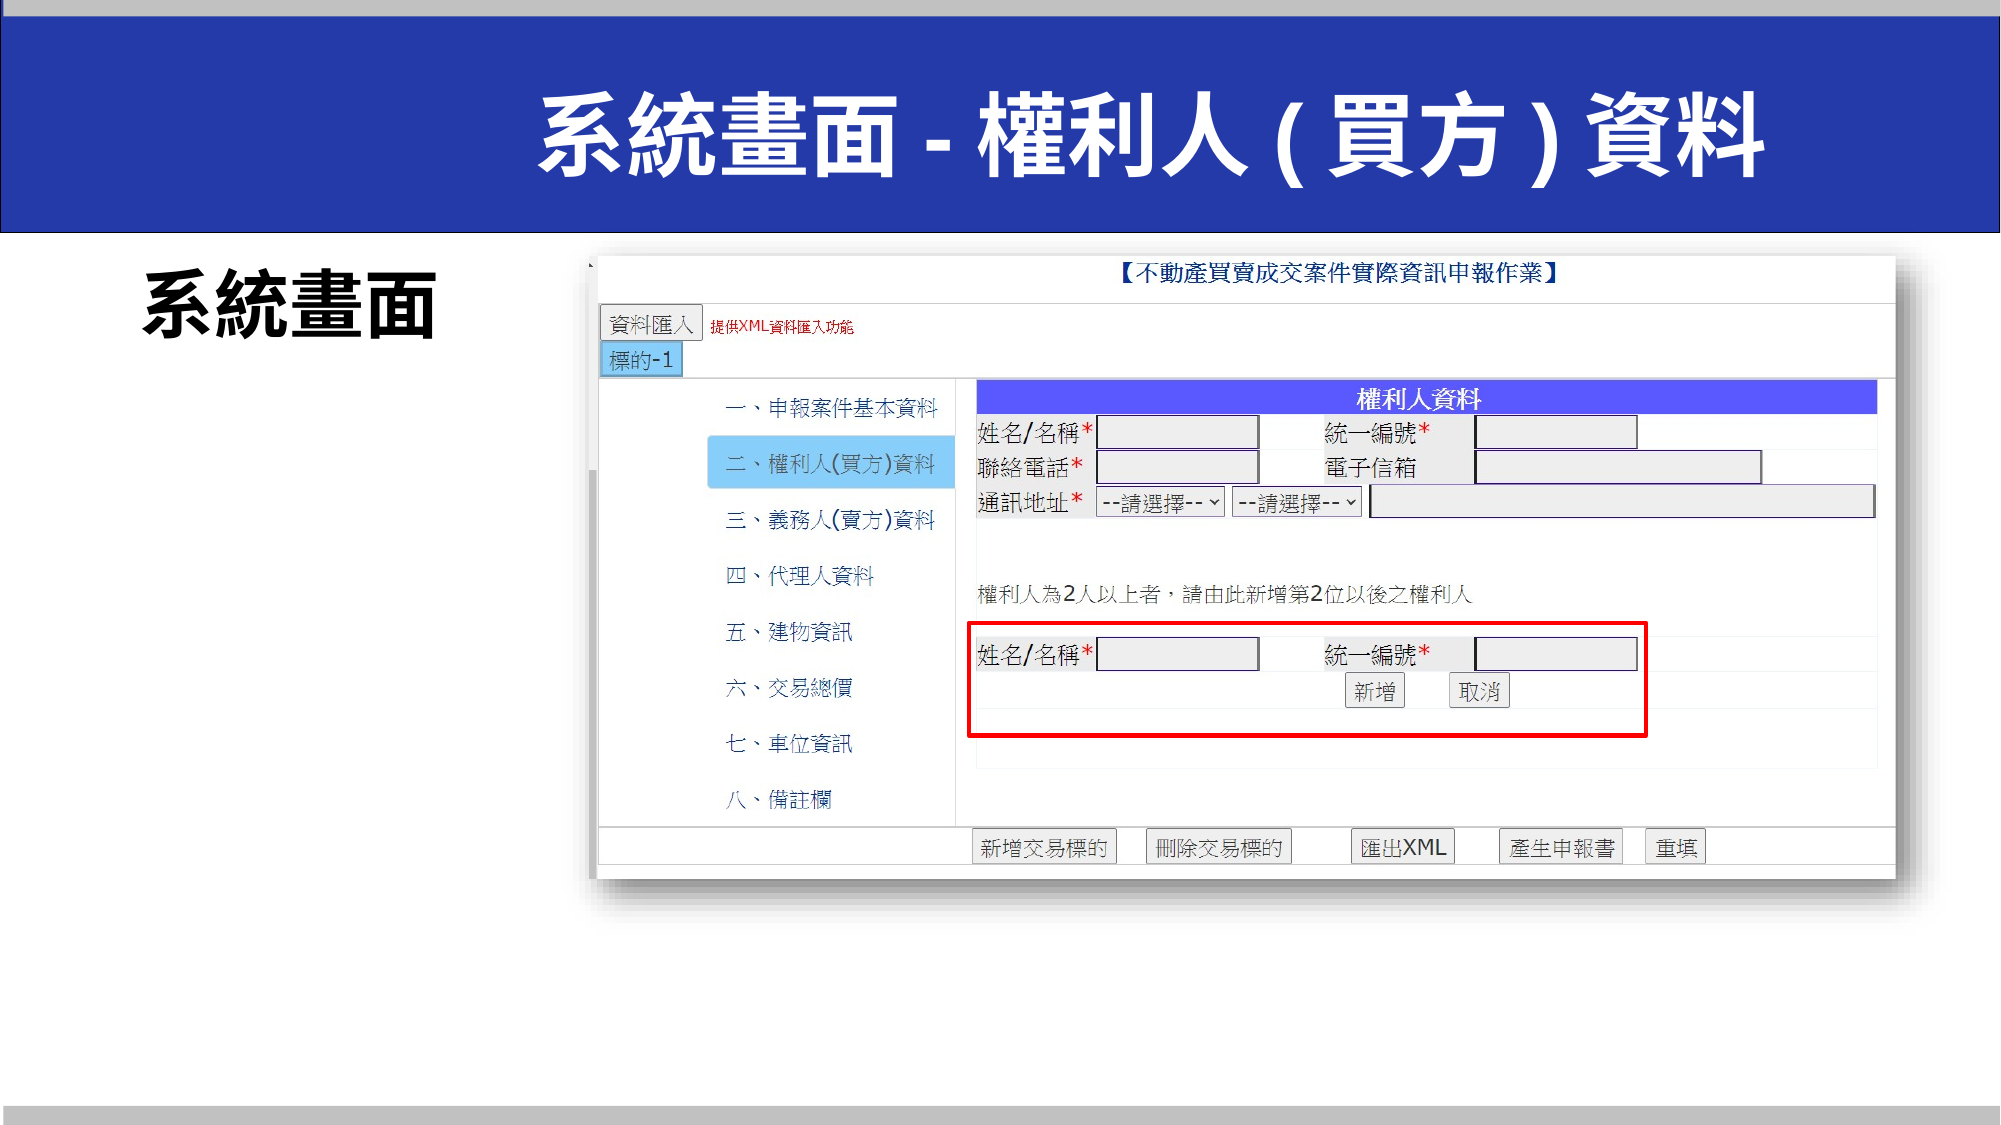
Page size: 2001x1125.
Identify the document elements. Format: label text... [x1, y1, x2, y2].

title 系統畫面-權利人(買方)資料 [137, 75, 1938, 189]
text_box [556, 224, 1958, 941]
text_box 系統畫面 [137, 256, 462, 349]
